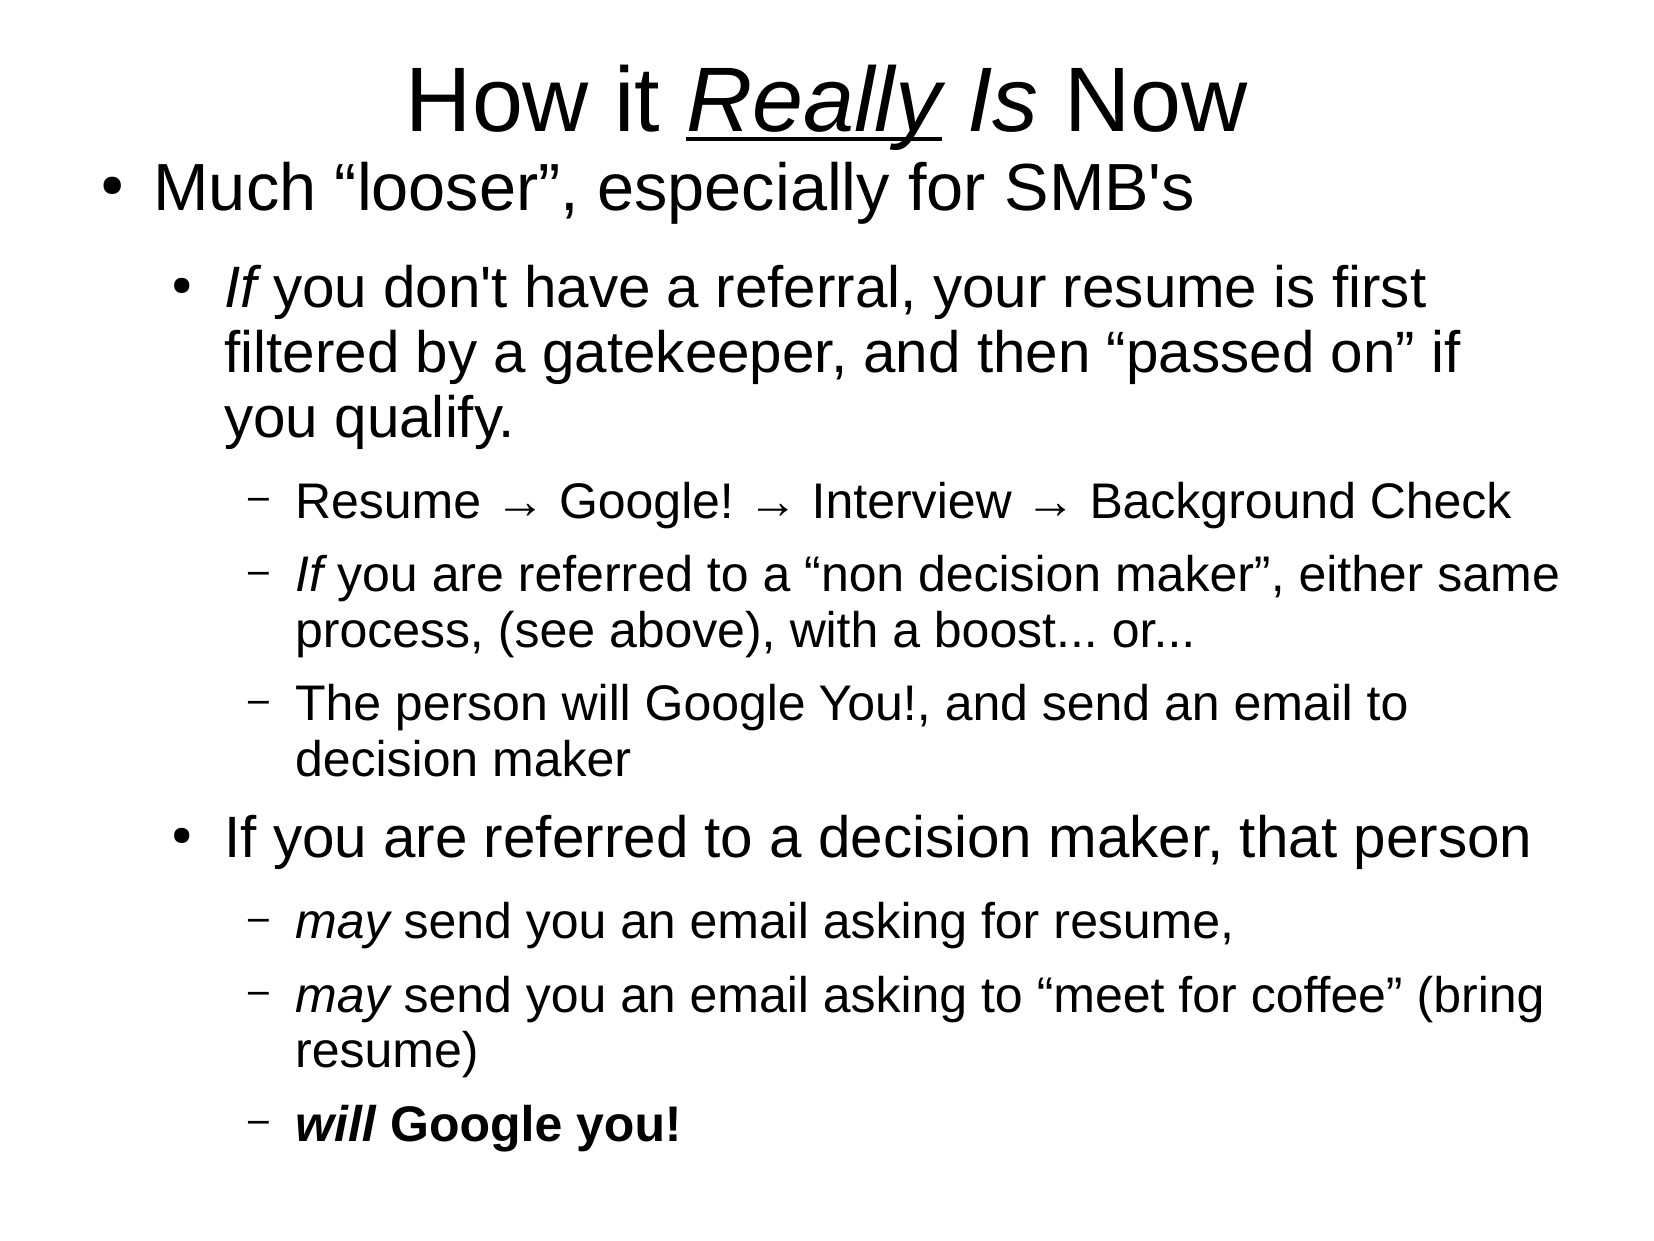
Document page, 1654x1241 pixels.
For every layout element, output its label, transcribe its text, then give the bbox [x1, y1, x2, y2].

list Much “looser”, especially for SMB's If you don't have a referral, your resume is first filtered by a gatekeeper, and then “passed on” if you qualify. Resume → Google! → Interview → Background Check If you are referred to a “non decision maker”, either same process, (see above), with a boost... or... The person will Google You!, and send an email to decision maker If you are referred to a decision maker, that person may send you an email asking for resume, may send you an email asking to “meet for coffee” (bring resume) will Google you! [82, 150, 1571, 1201]
title How it Really Is Now [82, 48, 1571, 150]
